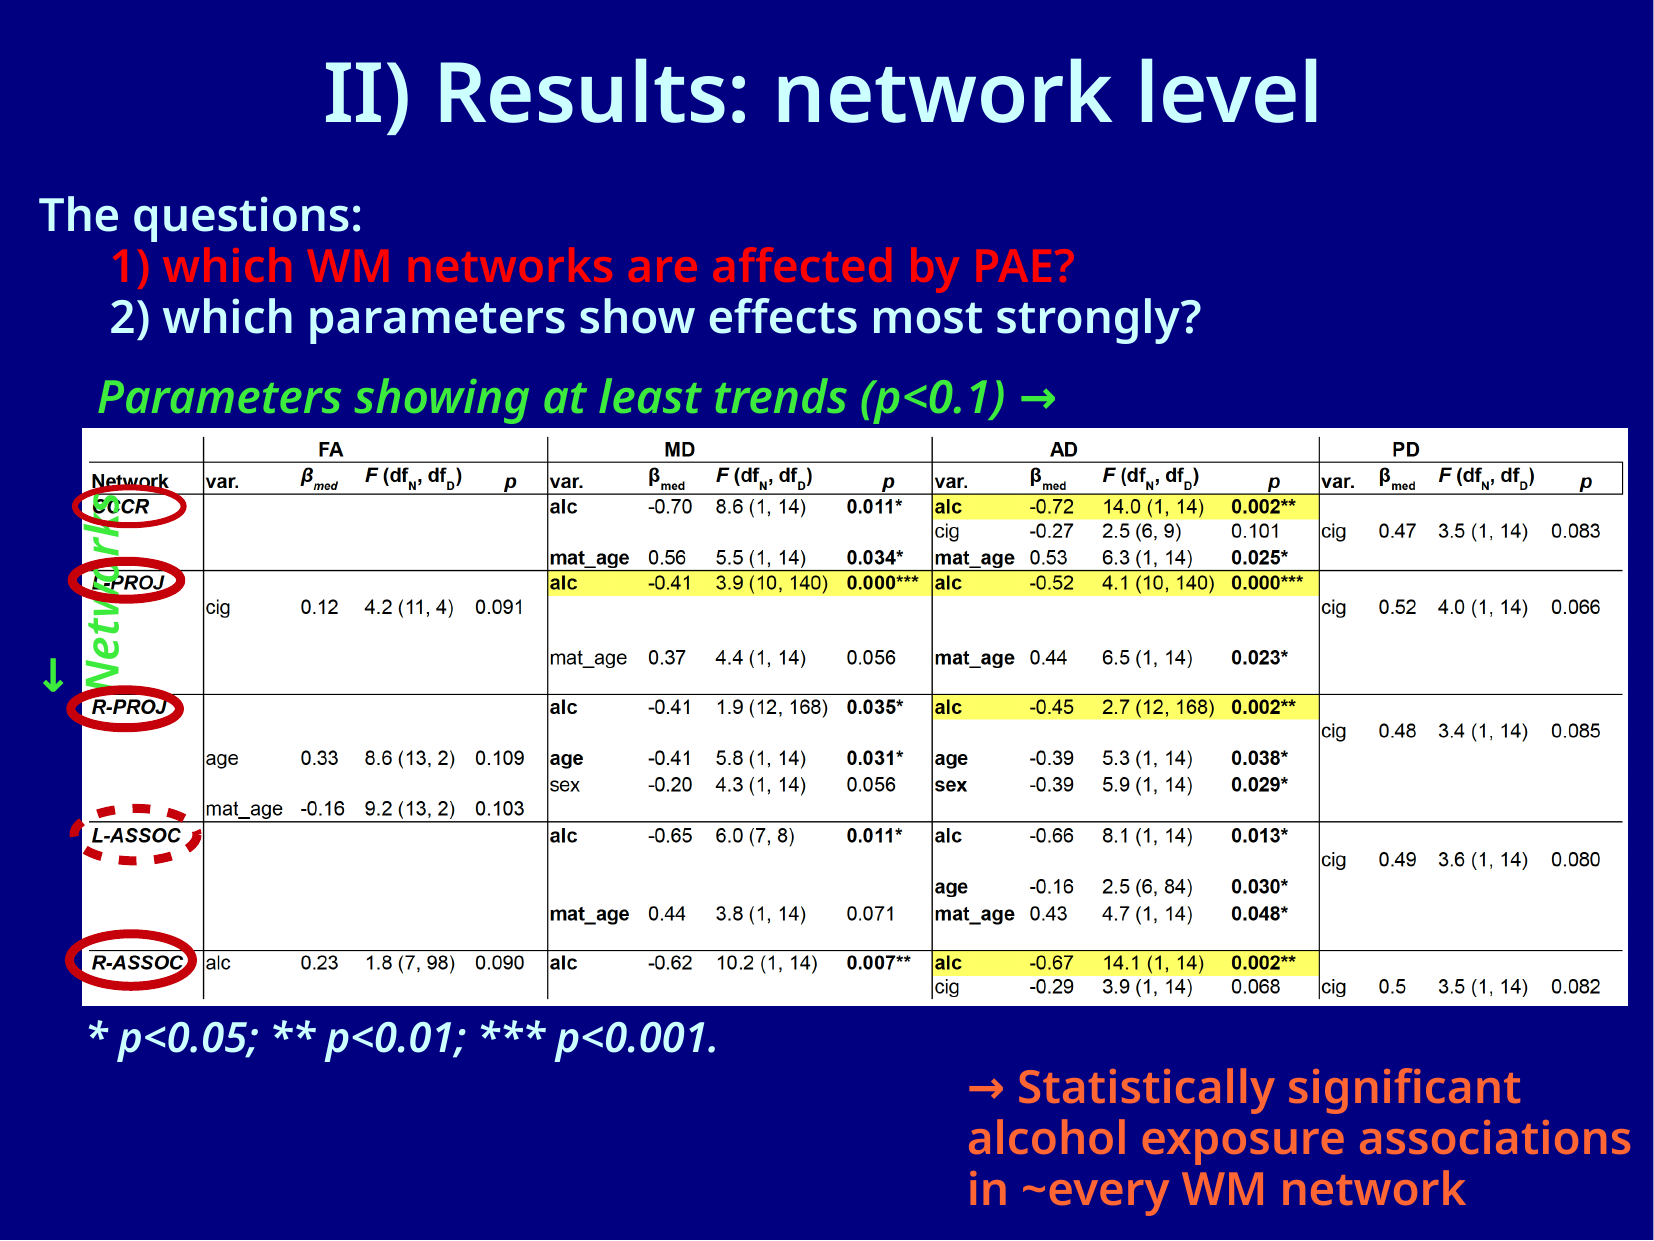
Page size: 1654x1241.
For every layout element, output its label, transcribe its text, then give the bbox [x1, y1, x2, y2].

picture [83, 521, 104, 529]
picture [83, 491, 180, 522]
text_box → Statistically significant alcohol exposure associations in ~every WM network [952, 1051, 1654, 1225]
text_box ← Networks [16, 428, 83, 710]
text_box * p<0.05; ** p<0.01; *** p<0.001. [70, 1004, 816, 1072]
picture [97, 567, 114, 576]
picture [82, 695, 174, 723]
text_box The questions: 1) which WM networks are affected by PAE? 2) which parameters show effects most strongly? [23, 179, 1654, 298]
picture [82, 428, 1628, 1007]
picture [83, 566, 176, 594]
text_box Parameters showing at least trends (p<0.1) → [82, 362, 1372, 429]
picture [82, 939, 187, 981]
title II) Results: network level [0, 23, 1654, 160]
